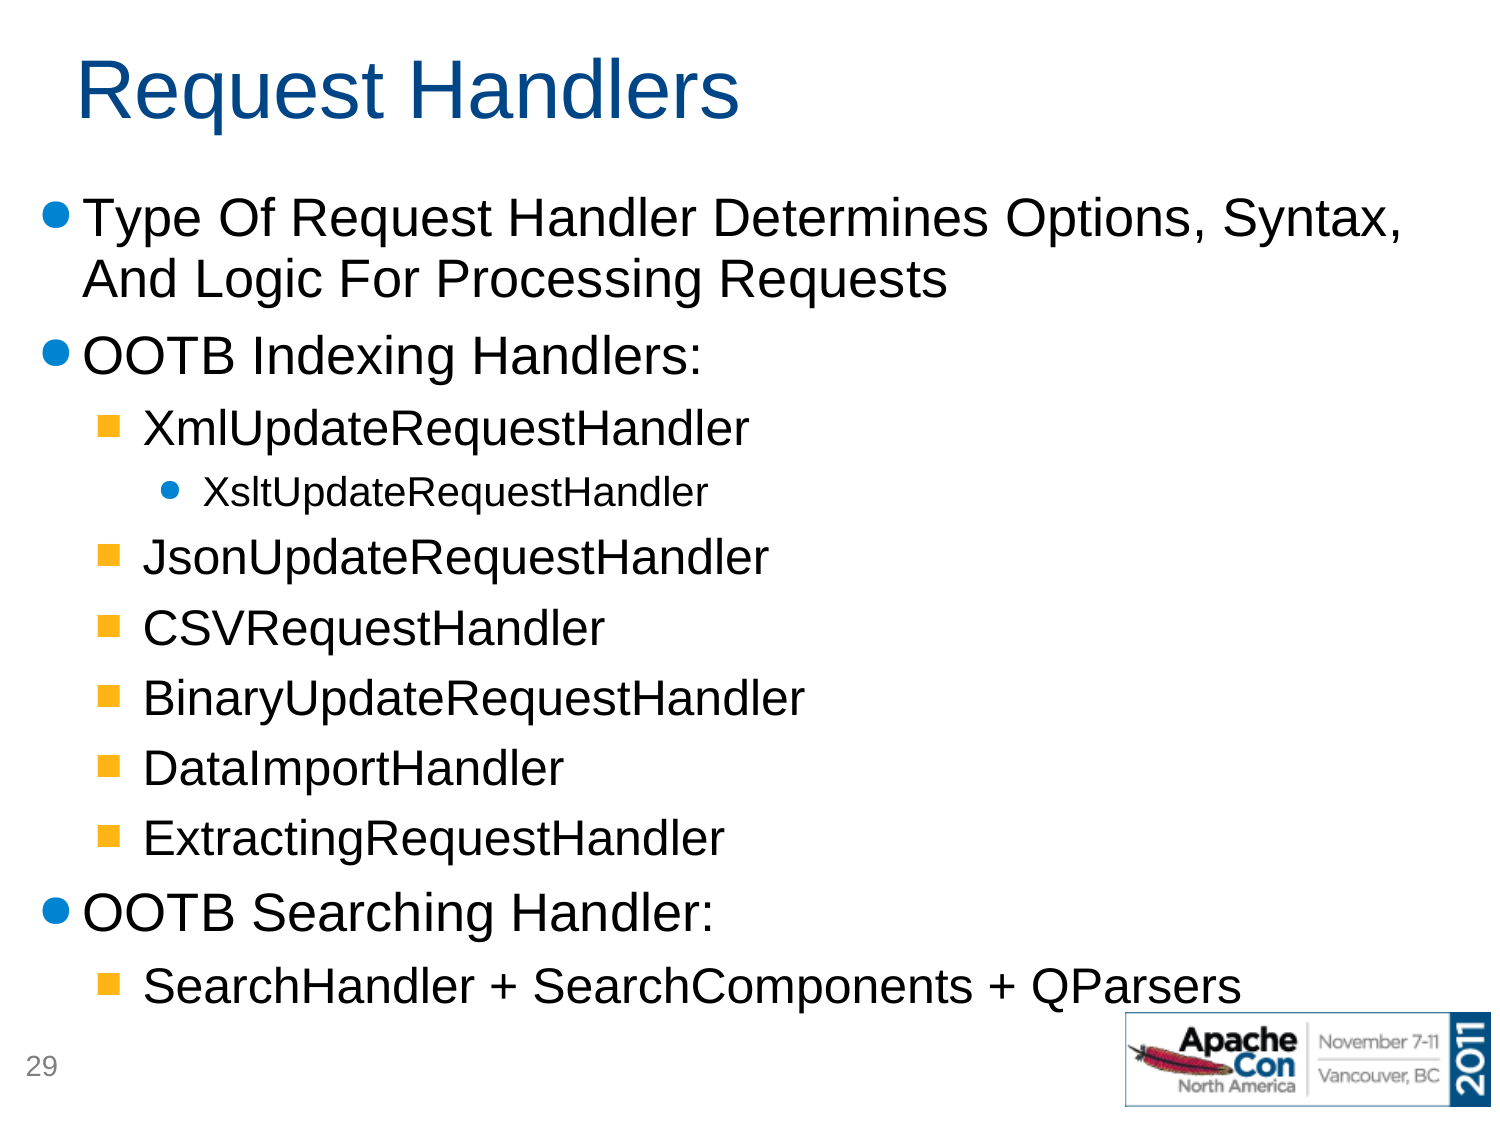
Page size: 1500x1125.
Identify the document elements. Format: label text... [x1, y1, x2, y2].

picture [1125, 1012, 1491, 1107]
title Request Handlers [75, 0, 1425, 181]
list Type Of Request Handler Determines Options, Syntax, And Logic For Processing Requests OOTB Indexing Handlers: XmlUpdateRequestHandler XsltUpdateRequestHandler JsonUpdateRequestHandler CSVRequestHandler BinaryUpdateRequestHandler DataImportHandler ExtractingRequestHandler OOTB Searching Handler: SearchHandler + SearchComponents + QParsers [37, 187, 1463, 1014]
